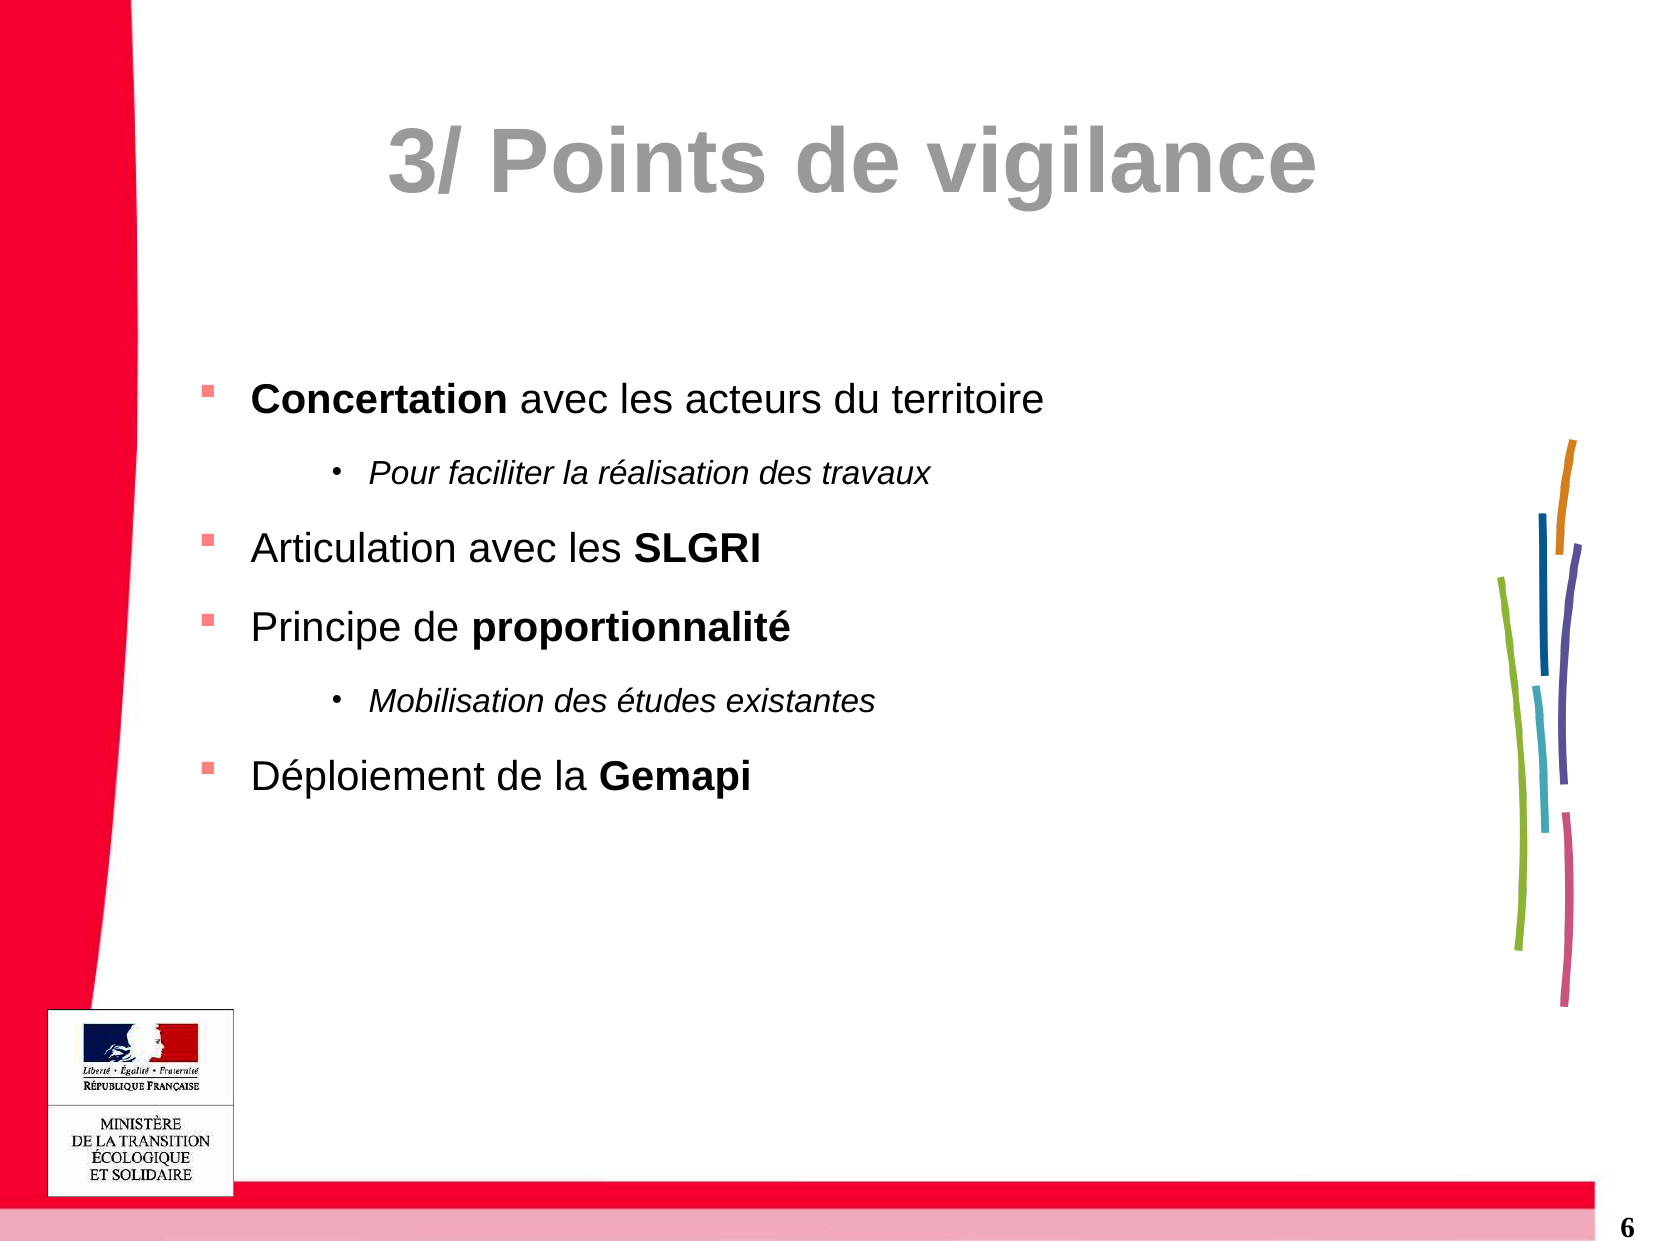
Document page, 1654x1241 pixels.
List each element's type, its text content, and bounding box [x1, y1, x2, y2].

text_box <numéro> [1482, 1208, 1636, 1240]
picture [0, 0, 1654, 1241]
text_box 3/ Points de vigilance [136, 56, 1571, 249]
text_box Concertation avec les acteurs du territoire Pour faciliter la réalisation des travaux Articulation avec les SLGRI Principe de proportionnalité Mobilisation des études existantes Déploiement de la Gemapi [181, 368, 1511, 1187]
